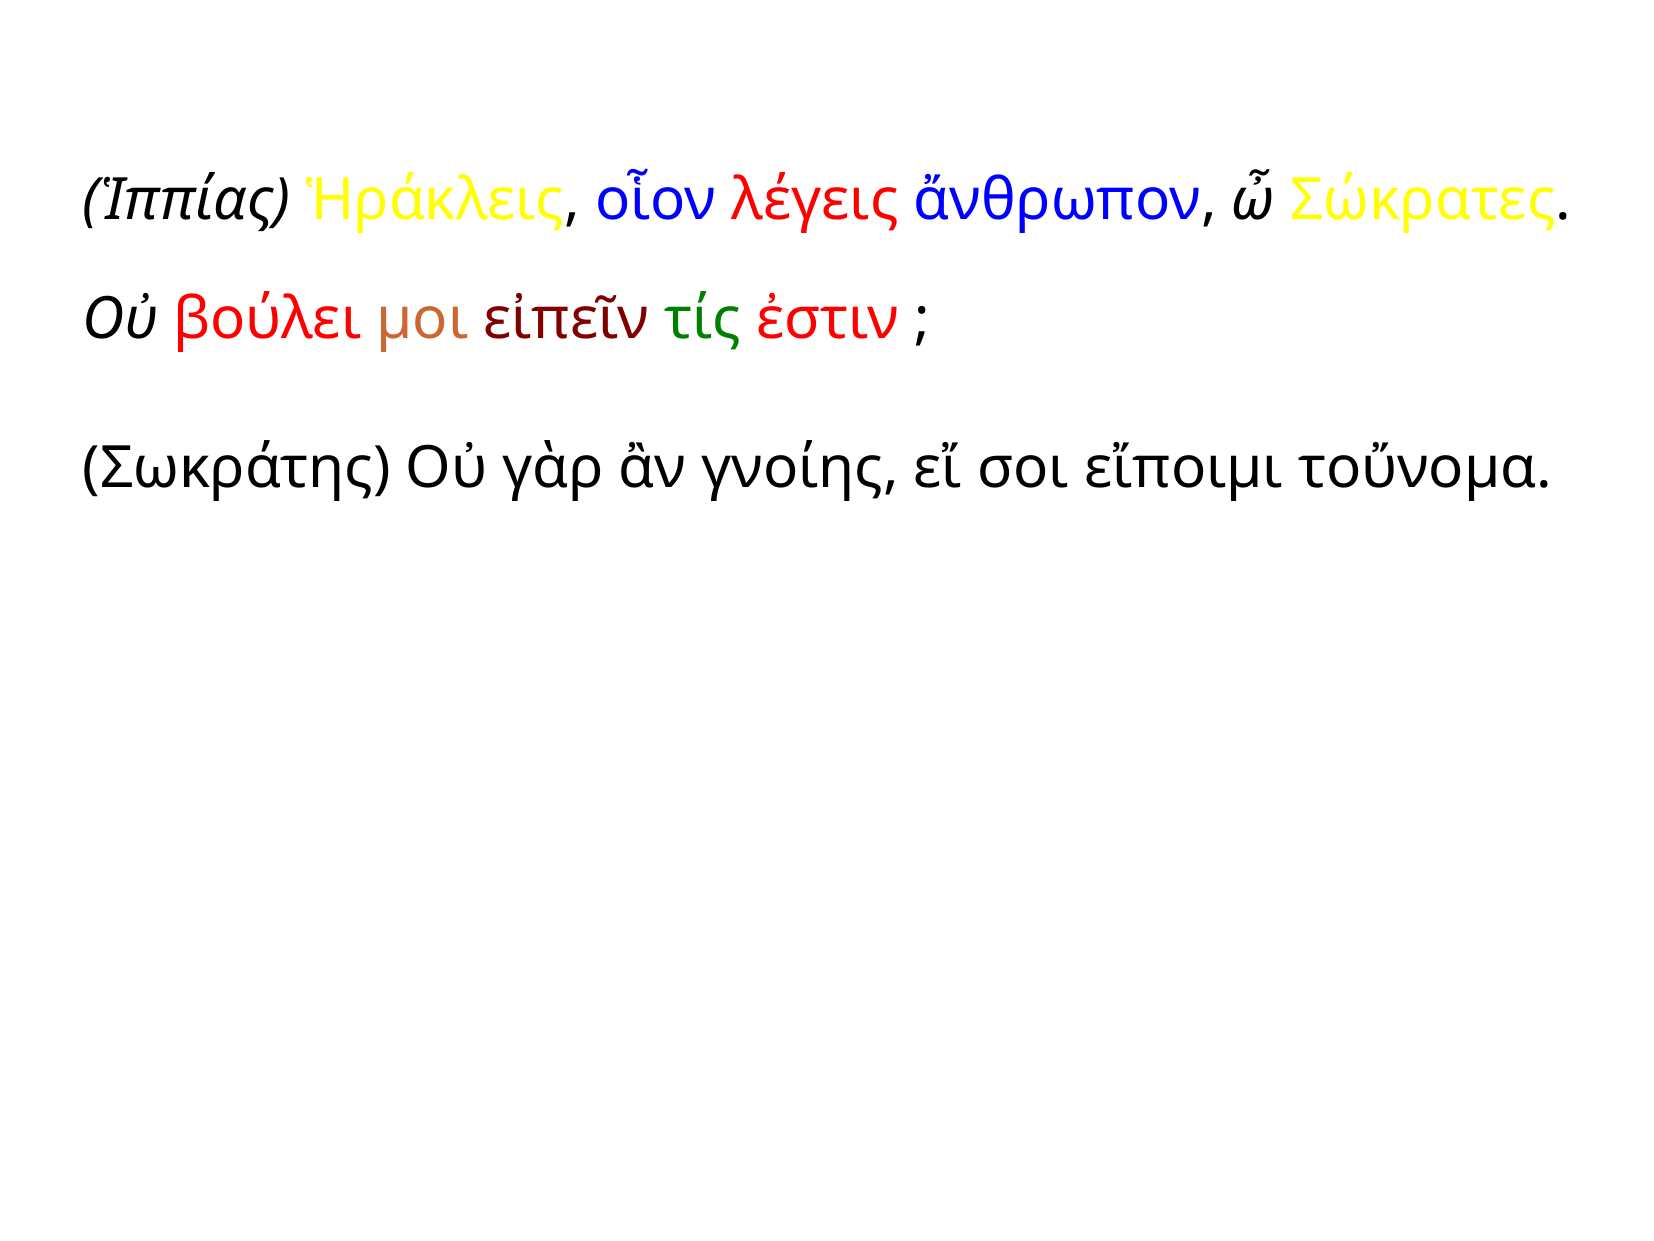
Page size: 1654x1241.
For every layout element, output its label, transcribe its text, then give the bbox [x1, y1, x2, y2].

list (Ἱππίας) Ἡράκλεις, οἷον λέγεις ἄνθρωπον, ὦ Σώκρατες. Οὐ βούλει μοι εἰπεῖν τίς ἐστιν ; (Σωκράτης) Οὐ γὰρ ἂν γνοίης, εἴ σοι εἴποιμι τοὔνομα. [82, 118, 1571, 1184]
